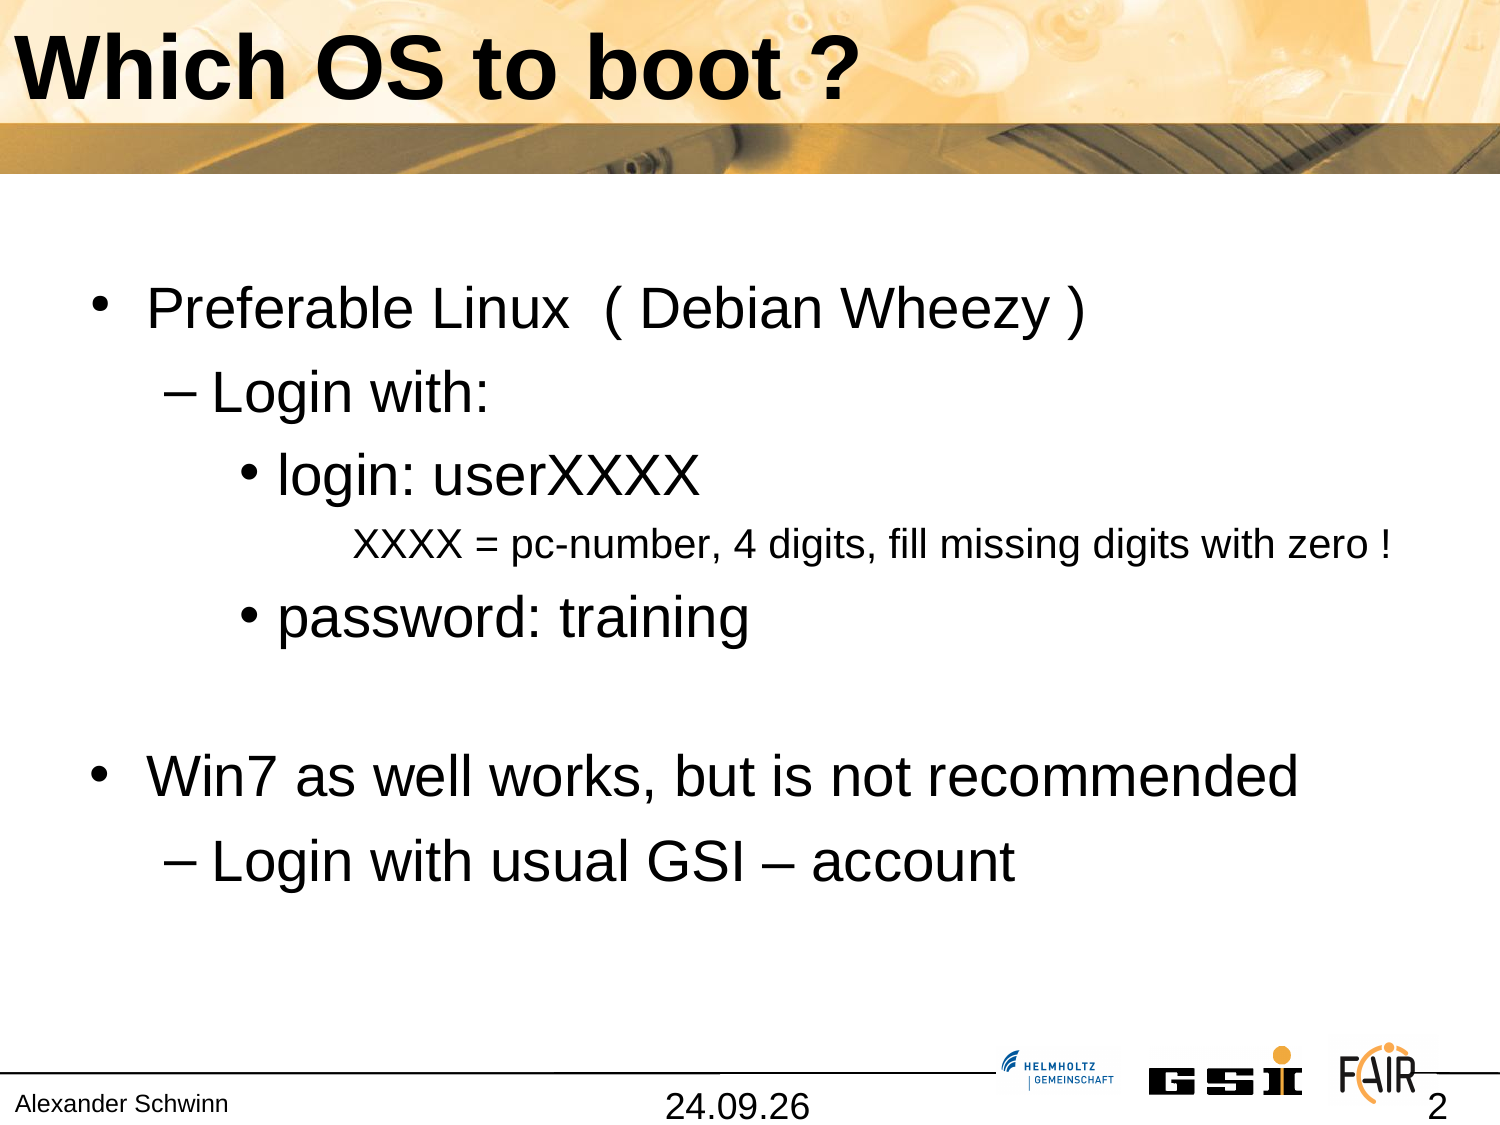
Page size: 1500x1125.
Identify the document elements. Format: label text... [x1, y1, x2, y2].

picture [996, 1046, 1121, 1095]
picture [1149, 1046, 1302, 1095]
title Which OS to boot ? [0, 0, 1500, 126]
list Preferable Linux ( Debian Wheezy ) Login with: login: userXXXX XXXX = pc-number, 4 digits, fill missing digits with zero ! password: training Win7 as well works, but is not recommended Login with usual GSI – account [75, 262, 1426, 1006]
picture [1328, 1034, 1439, 1106]
picture [0, 126, 1500, 175]
